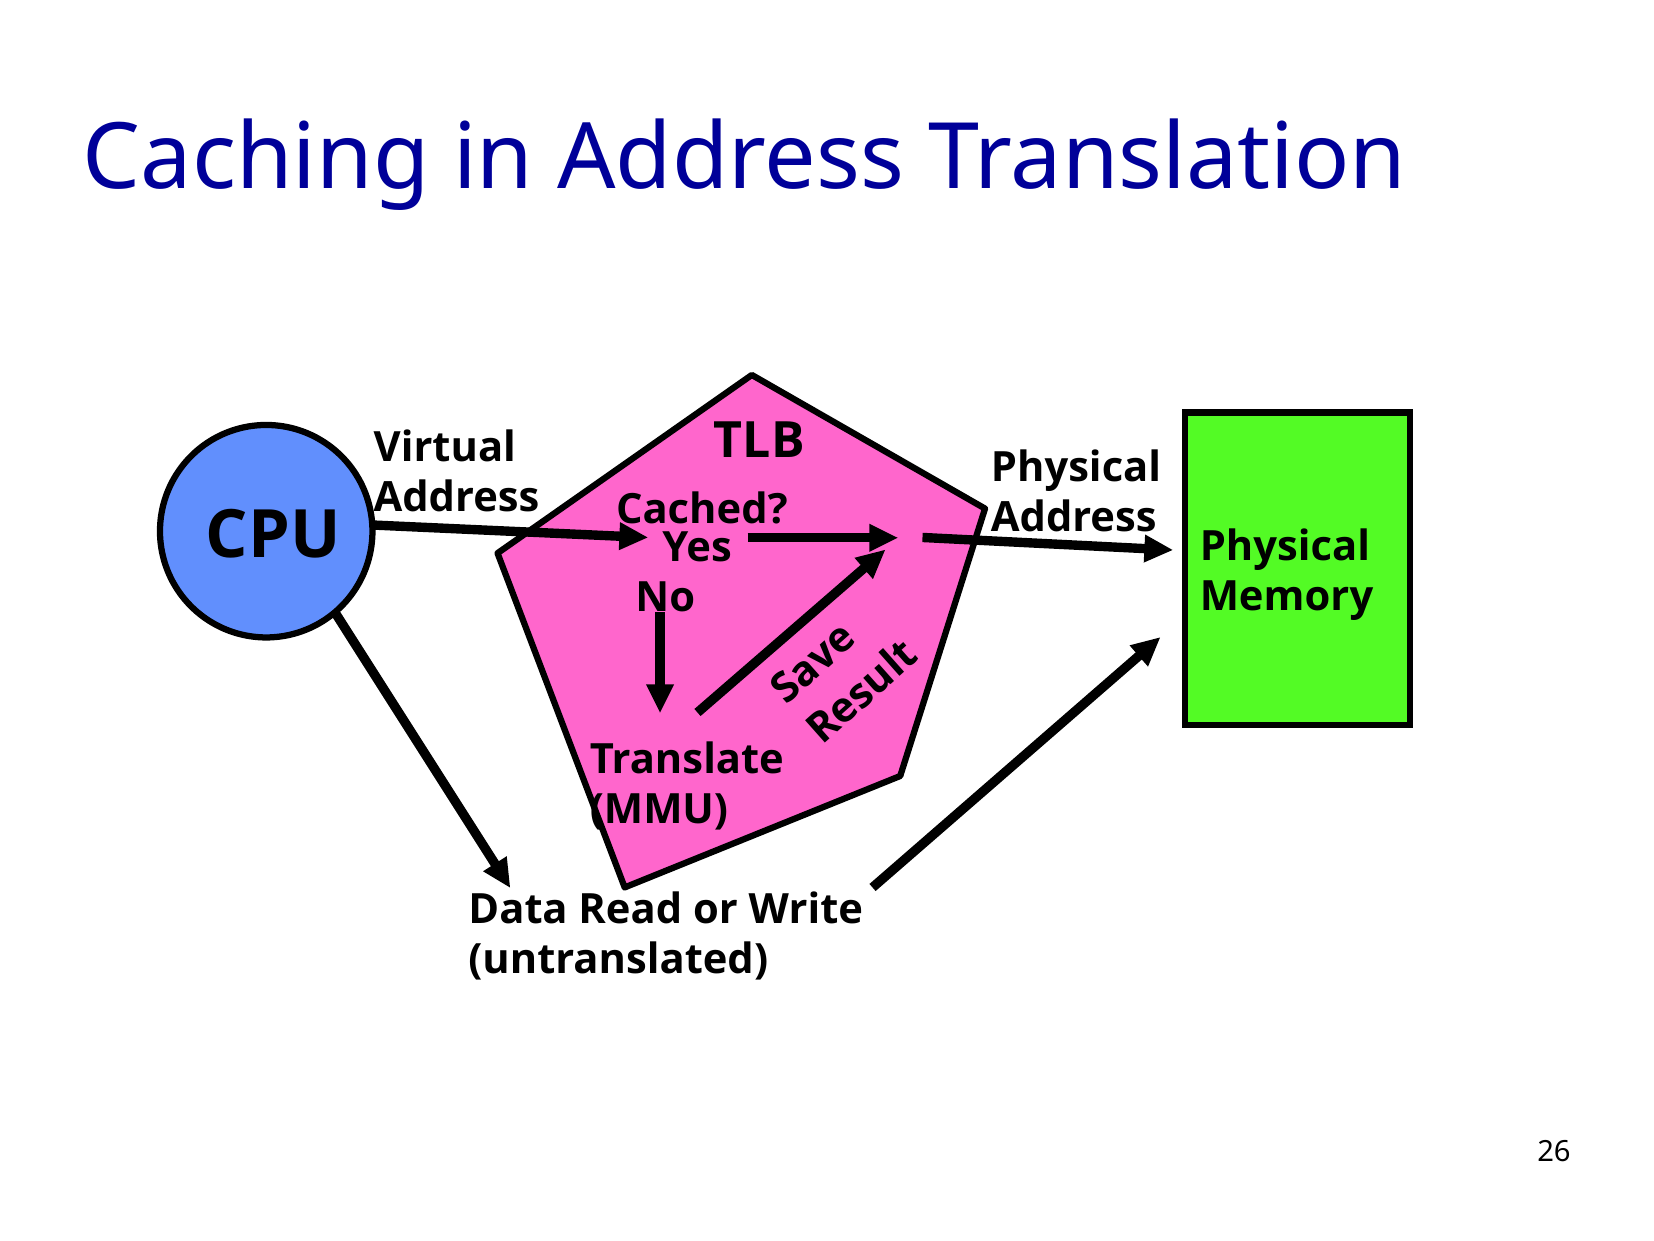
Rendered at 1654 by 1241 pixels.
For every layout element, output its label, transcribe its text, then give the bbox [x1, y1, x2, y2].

text_box [609, 411, 699, 475]
text_box Virtual Address [358, 412, 555, 528]
text_box [555, 480, 601, 530]
title Caching in Address Translation [82, 49, 1571, 257]
text_box [717, 374, 794, 399]
text_box Yes [647, 540, 748, 578]
text_box Cached? [601, 475, 804, 540]
text_box Translate (MMU) [574, 724, 799, 840]
text_box No [620, 562, 710, 628]
text_box Physical Address [976, 432, 1177, 548]
text_box [799, 668, 935, 817]
text_box CPU [159, 424, 373, 638]
text_box TLB [699, 399, 820, 475]
text_box Data Read or Write (untranslated) [453, 874, 879, 990]
text_box Save Result [742, 571, 942, 768]
text_box [606, 840, 742, 888]
text_box Physical Memory [1185, 412, 1410, 725]
text_box [497, 414, 976, 755]
